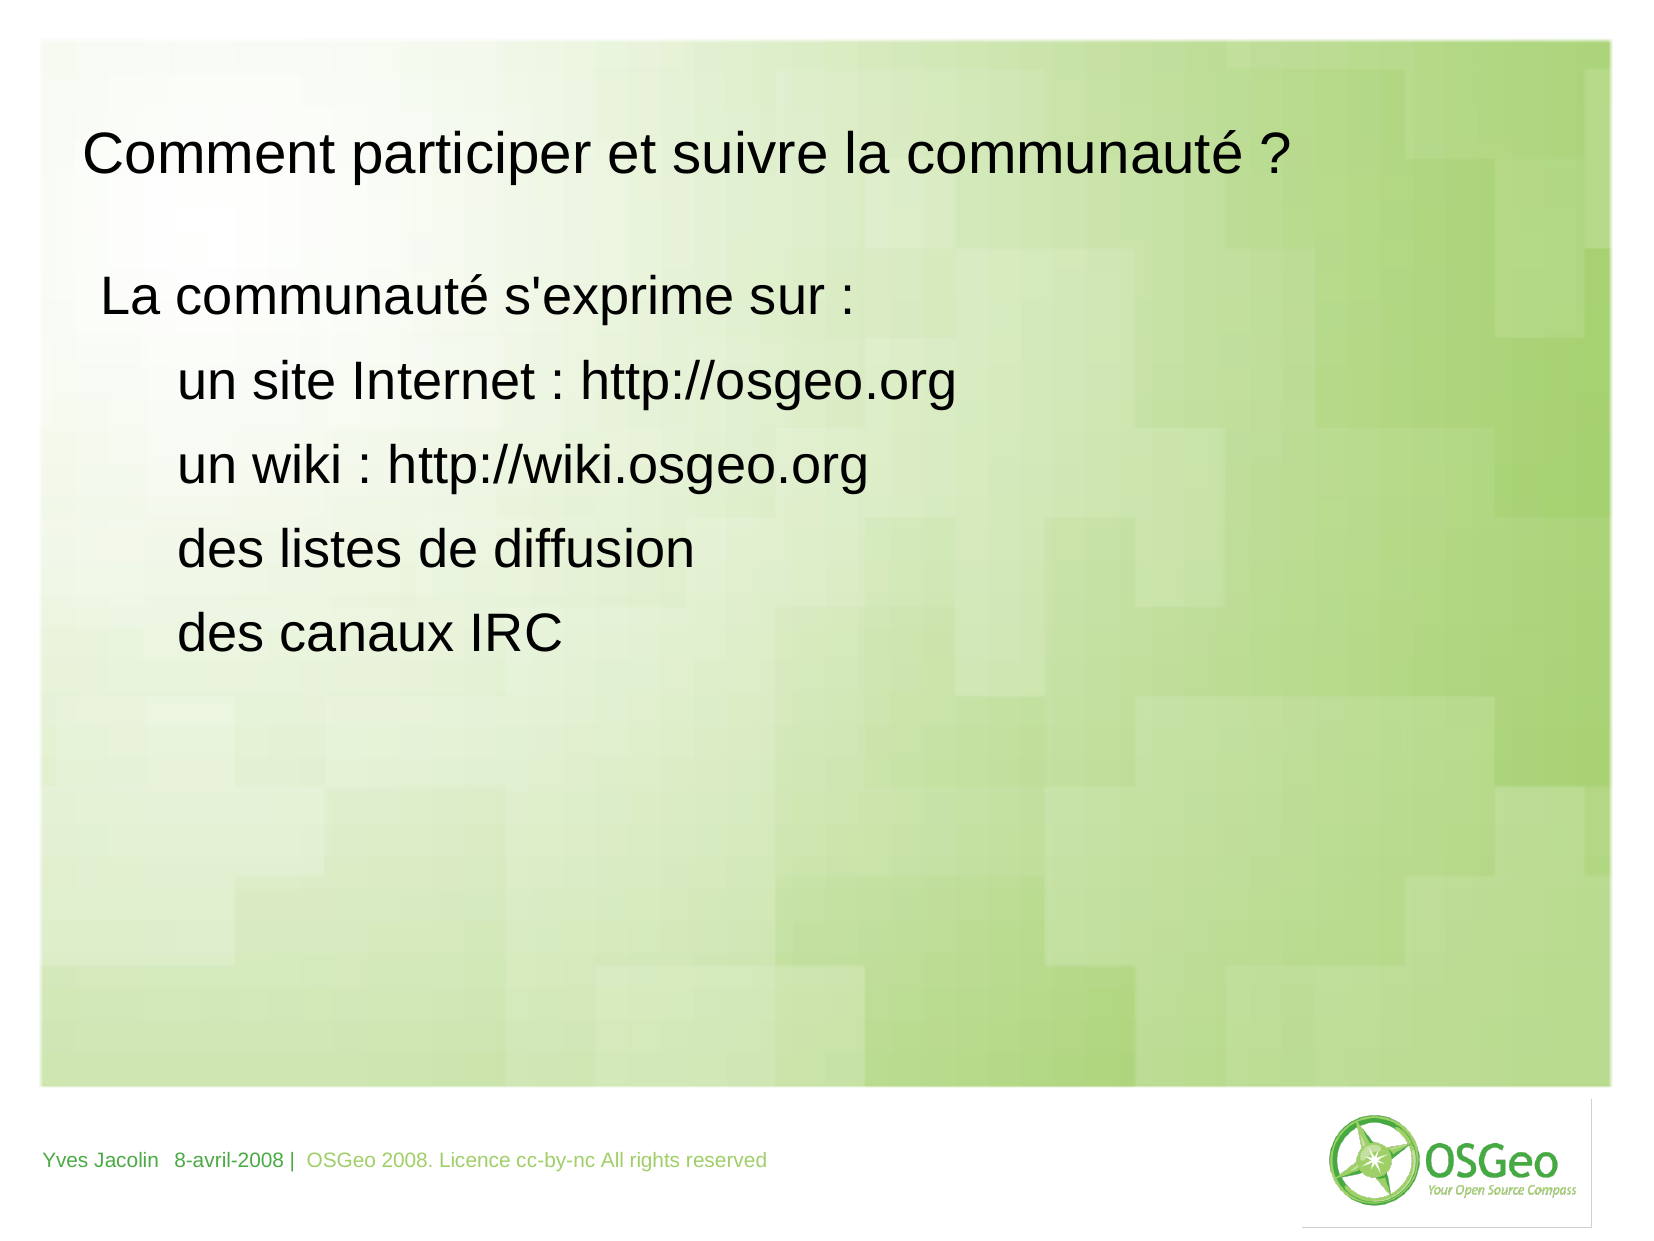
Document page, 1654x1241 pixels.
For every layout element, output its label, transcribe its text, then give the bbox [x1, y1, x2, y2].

title Comment participer et suivre la communauté ? [82, 49, 1571, 257]
list La communauté s'exprime sur : un site Internet : http://osgeo.org un wiki : http://wiki.osgeo.org des listes de diffusion des canaux IRC [82, 265, 1571, 1109]
picture [0, 1, 1654, 1239]
